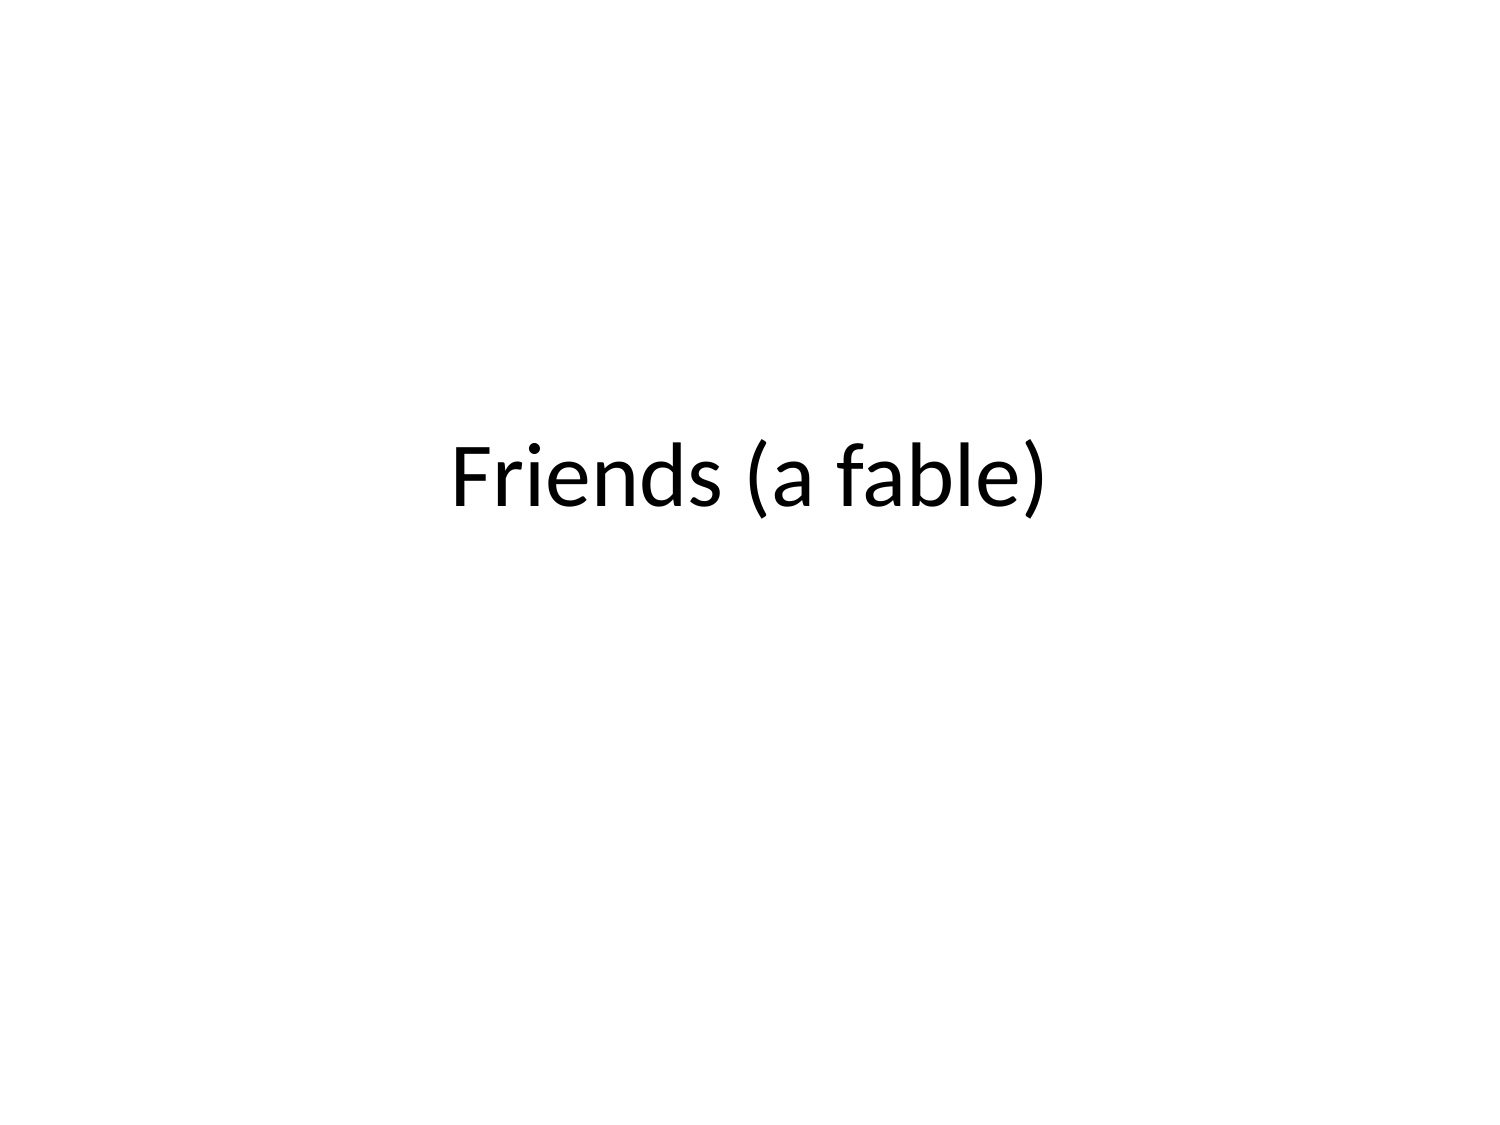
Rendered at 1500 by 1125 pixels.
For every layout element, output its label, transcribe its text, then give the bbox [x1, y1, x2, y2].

title Friends (a fable) [112, 349, 1388, 591]
